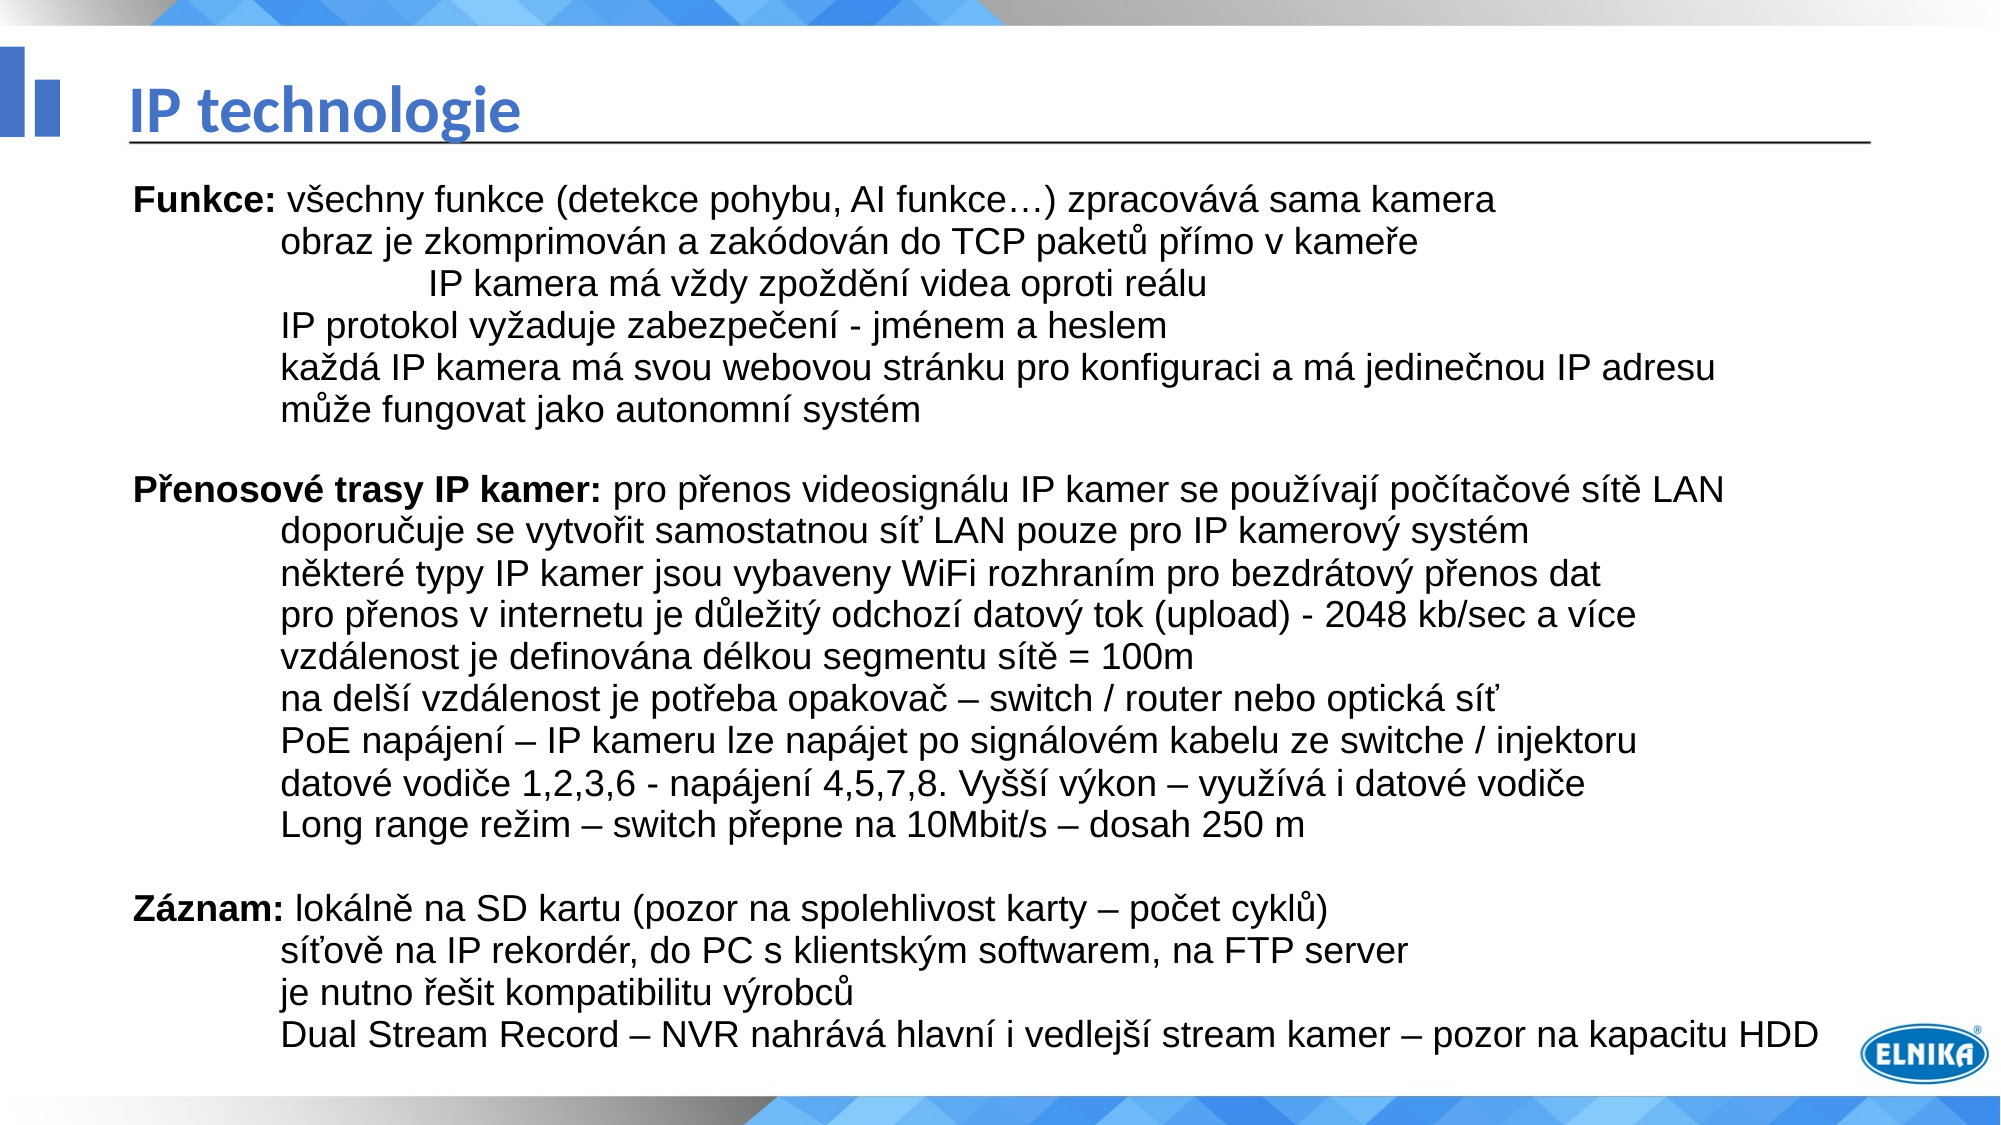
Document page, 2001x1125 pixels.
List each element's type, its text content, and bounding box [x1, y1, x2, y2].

picture [0, 0, 2001, 1125]
text_box Funkce: všechny funkce (detekce pohybu, AI funkce…) zpracovává sama kamera obraz je zkomprimován a zakódován do TCP paketů přímo v kameře IP kamera má vždy zpoždění videa oproti reálu IP protokol vyžaduje zabezpečení - jménem a heslem každá IP kamera má svou webovou stránku pro konfiguraci a má jedinečnou IP adresu může fungovat jako autonomní systém [118, 171, 1861, 460]
text_box Přenosové trasy IP kamer: pro přenos videosignálu IP kamer se používají počítačové sítě LAN doporučuje se vytvořit samostatnou síť LAN pouze pro IP kamerový systém některé typy IP kamer jsou vybaveny WiFi rozhraním pro bezdrátový přenos dat pro přenos v internetu je důležitý odchozí datový tok (upload) - 2048 kb/sec a více vzdálenost je definována délkou segmentu sítě = 100m na delší vzdálenost je potřeba opakovač – switch / router nebo optická síť PoE napájení – IP kameru lze napájet po signálovém kabelu ze switche / injektoru datové vodiče 1,2,3,6 - napájení 4,5,7,8. Vyšší výkon – využívá i datové vodiče Long range režim – switch přepne na 10Mbit/s – dosah 250 m [118, 460, 1861, 879]
text_box IP technologie [78, 58, 1152, 154]
text_box Záznam: lokálně na SD kartu (pozor na spolehlivost karty – počet cyklů) síťově na IP rekordér, do PC s klientským softwarem, na FTP server je nutno řešit kompatibilitu výrobců Dual Stream Record – NVR nahrává hlavní i vedlejší stream kamer – pozor na kapacitu HDD [118, 879, 1861, 1106]
